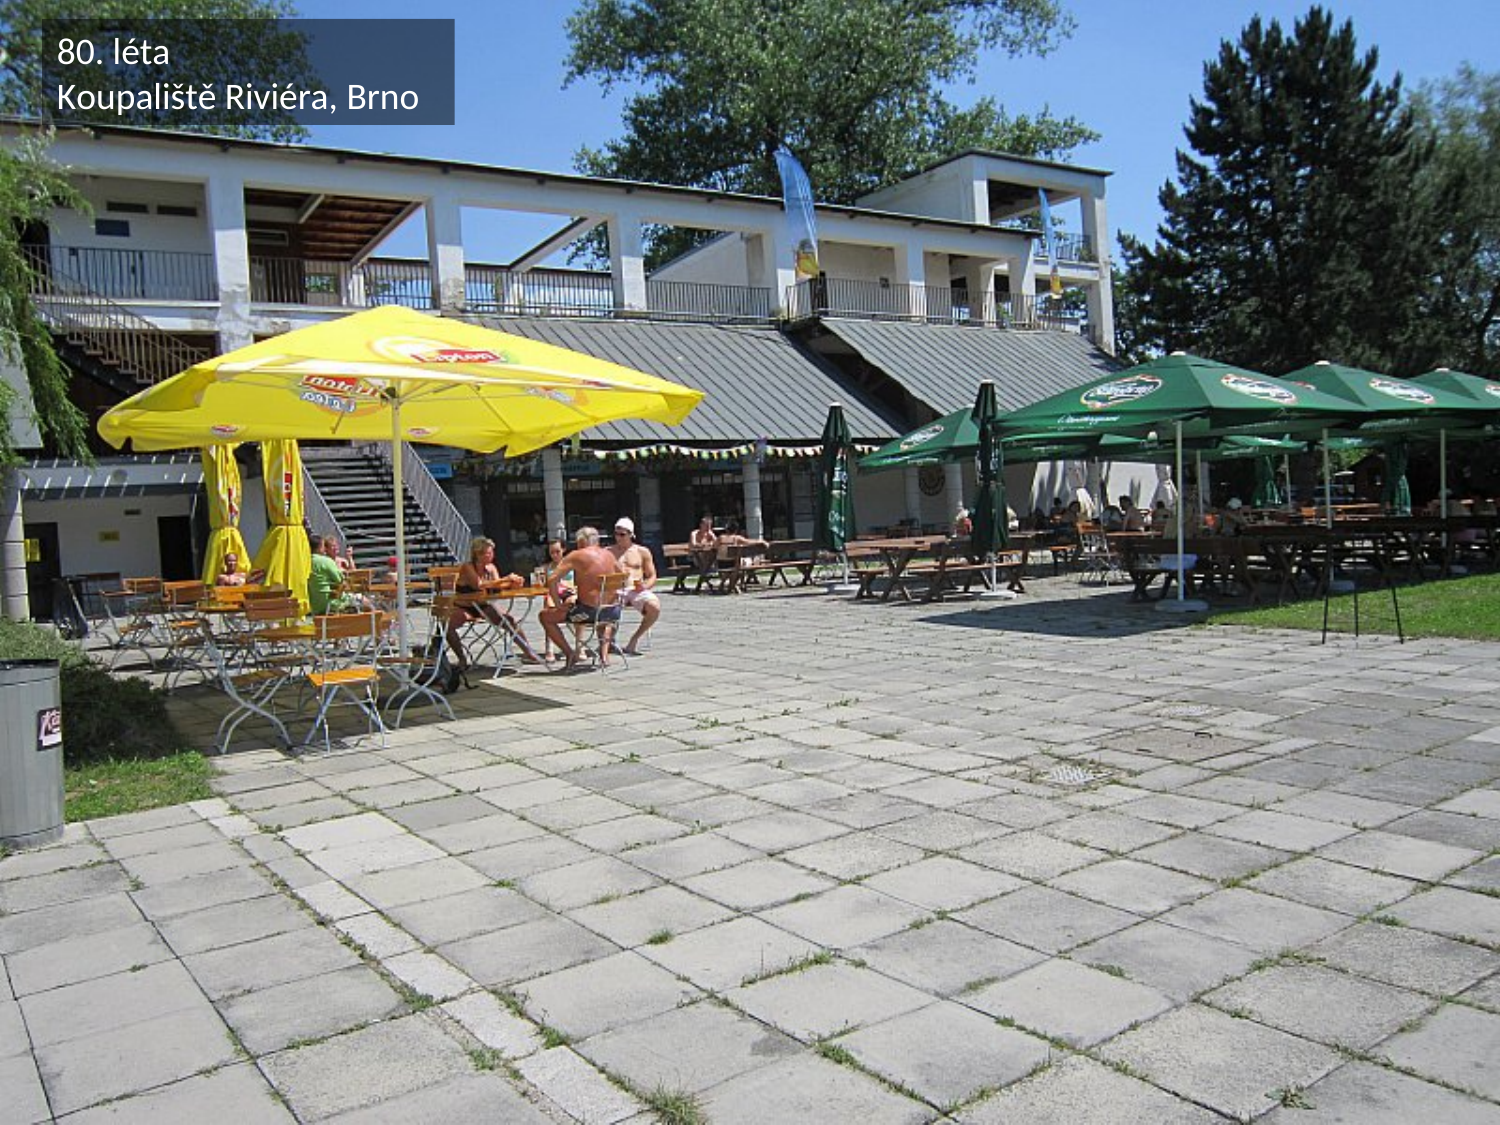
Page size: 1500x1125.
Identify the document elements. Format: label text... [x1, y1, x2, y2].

picture [0, 0, 1500, 1125]
text_box 80. léta Koupaliště Riviéra, Brno [42, 18, 656, 170]
